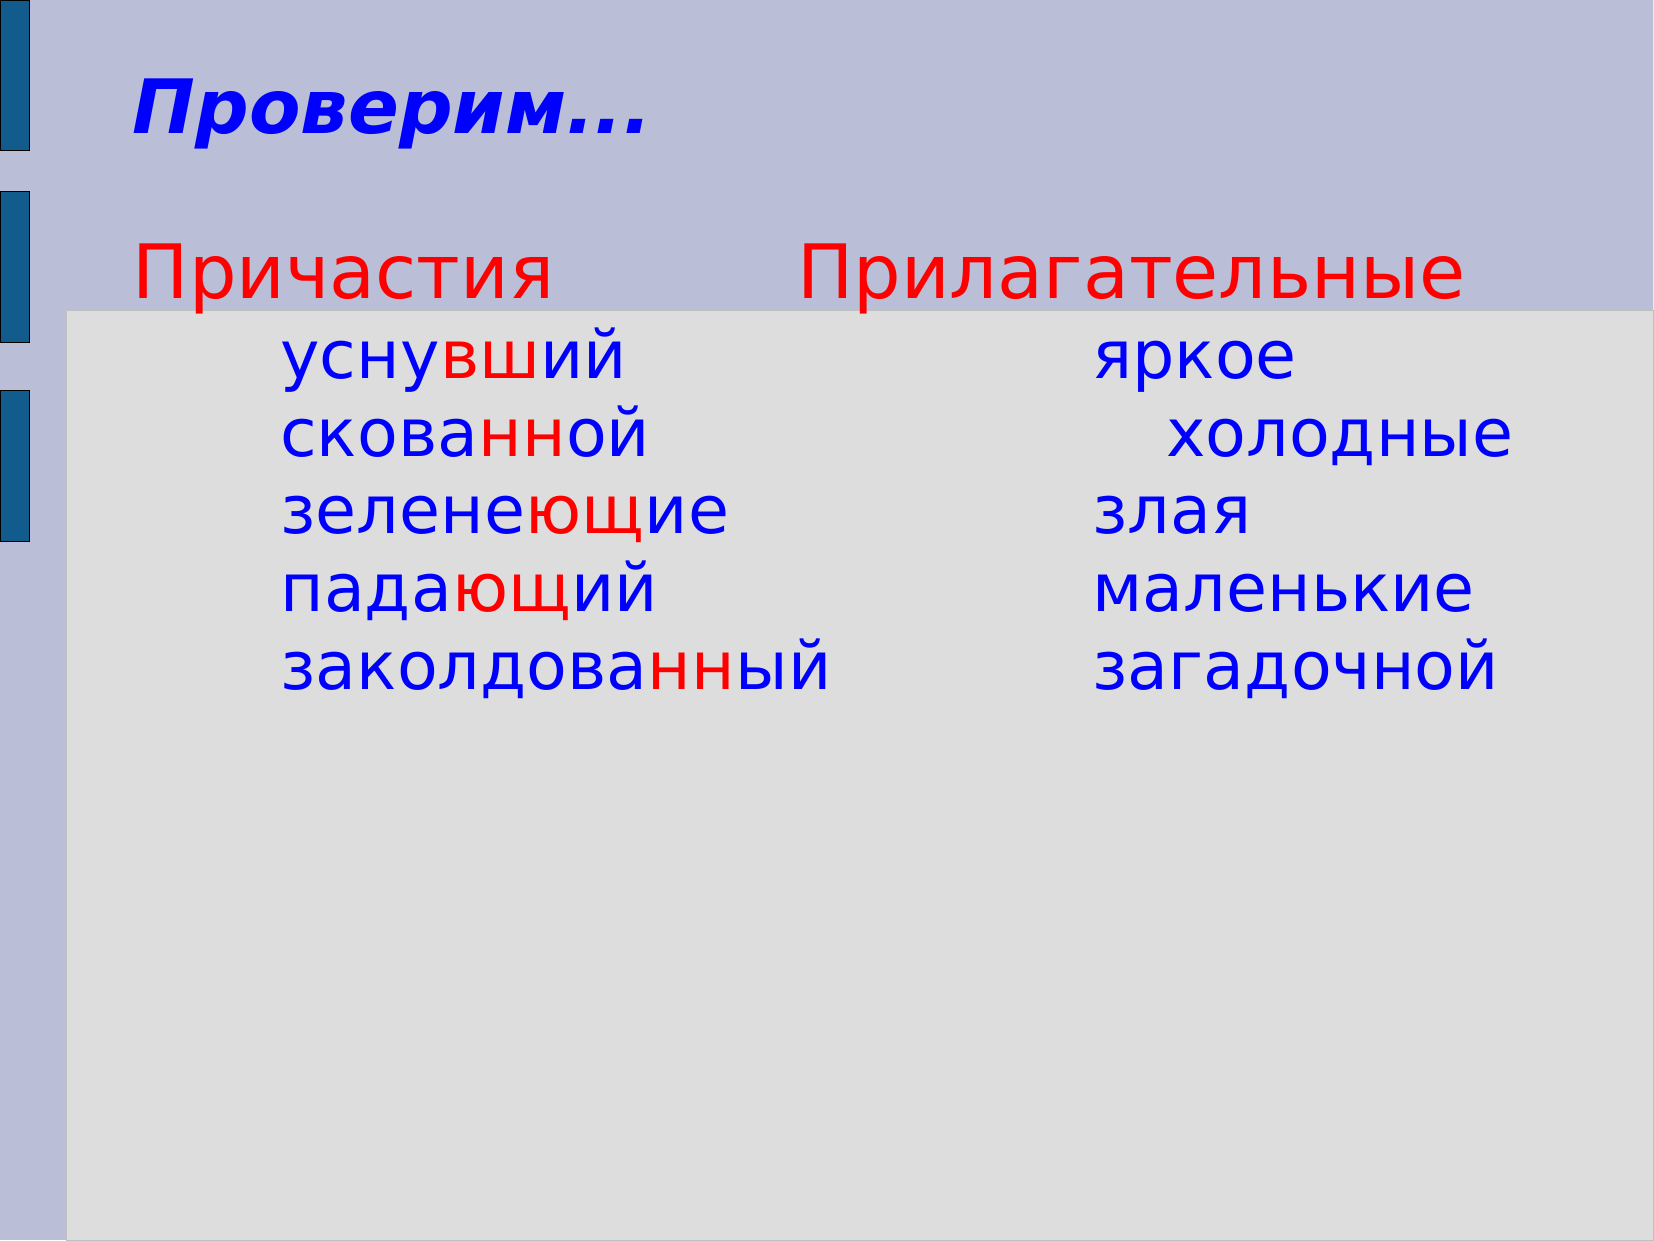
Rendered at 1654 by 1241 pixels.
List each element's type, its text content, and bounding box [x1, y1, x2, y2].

text_box Проверим... Причастия Прилагательные уснувший яркое скованной холодные зеленеющие злая падающий маленькие заколдованный загадочной [118, 56, 1565, 713]
